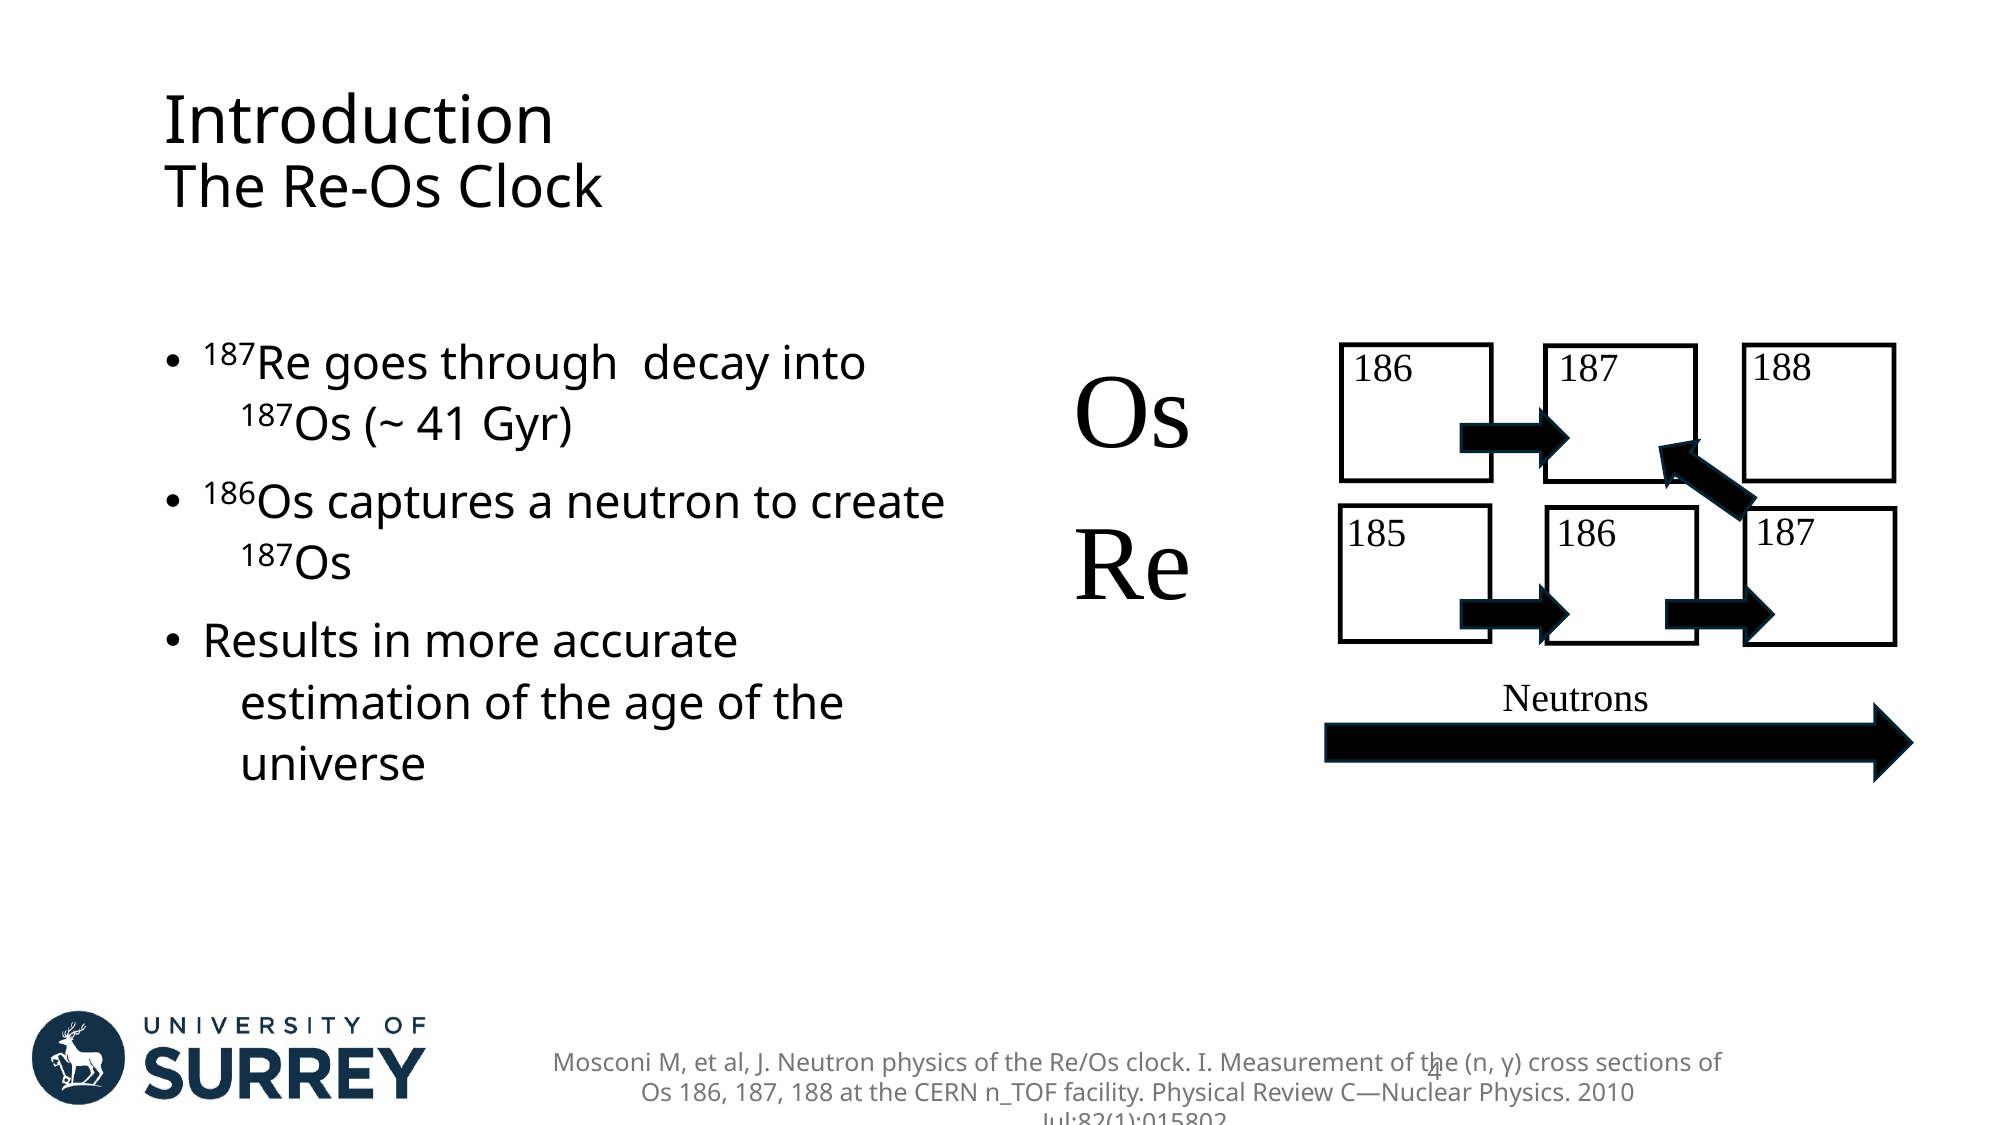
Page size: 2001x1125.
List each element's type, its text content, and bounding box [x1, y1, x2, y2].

picture [983, 171, 1976, 1125]
title Introduction The Re-Os Clock [149, 78, 783, 319]
text_box Mosconi M, et al, J. Neutron physics of the Re/Os clock. I. Measurement of the (n, γ) cross sections of Os 186, 187, 188 at the CERN n_TOF facility. Physical Review C—Nuclear Physics. 2010 Jul;82(1):015802. [526, 1039, 983, 1100]
text_box [1666, 587, 1774, 642]
text_box [1325, 705, 1912, 780]
text_box [1461, 587, 1568, 642]
text_box [1660, 440, 1756, 520]
list 187Re goes through decay into 187Os (~ 41 Gyr) 186Os captures a neutron to create 187Os Results in more accurate estimation of the age of the universe [149, 319, 983, 801]
text_box [1461, 410, 1568, 466]
picture [0, 993, 461, 1125]
